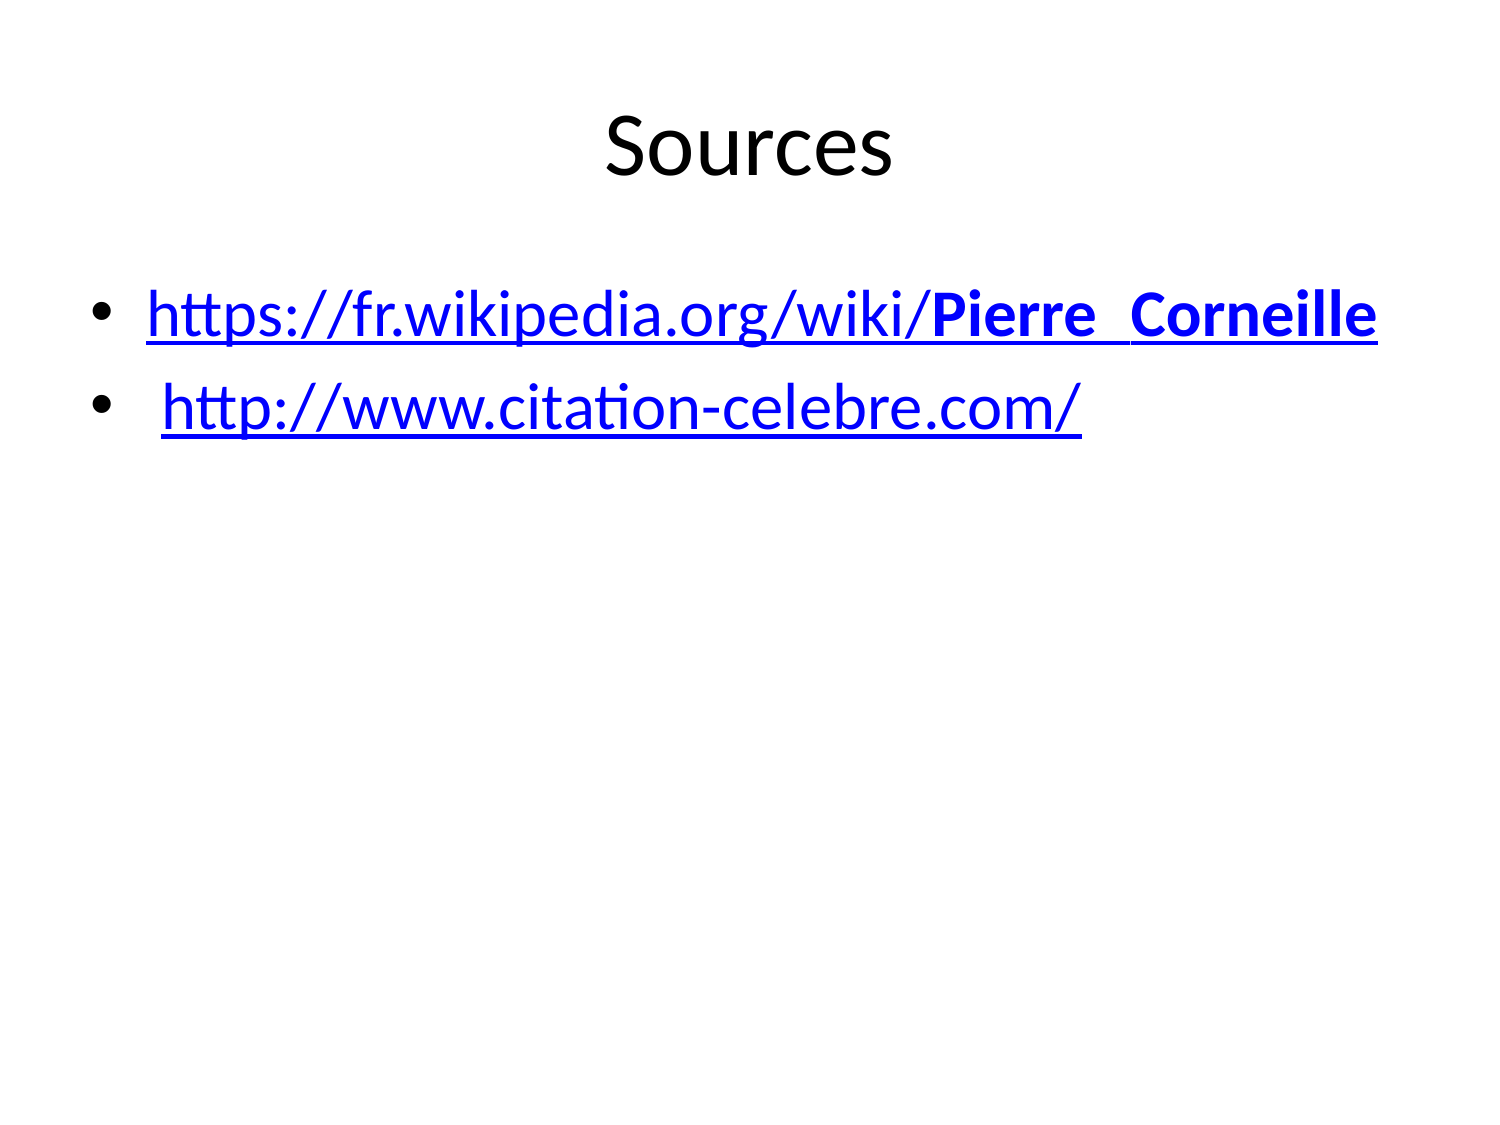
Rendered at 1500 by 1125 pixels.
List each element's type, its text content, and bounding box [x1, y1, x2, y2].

title Sources [75, 45, 1425, 233]
list https://fr.wikipedia.org/wiki/Pierre_Corneille http://www.citation-celebre.com/ [75, 262, 1425, 1005]
